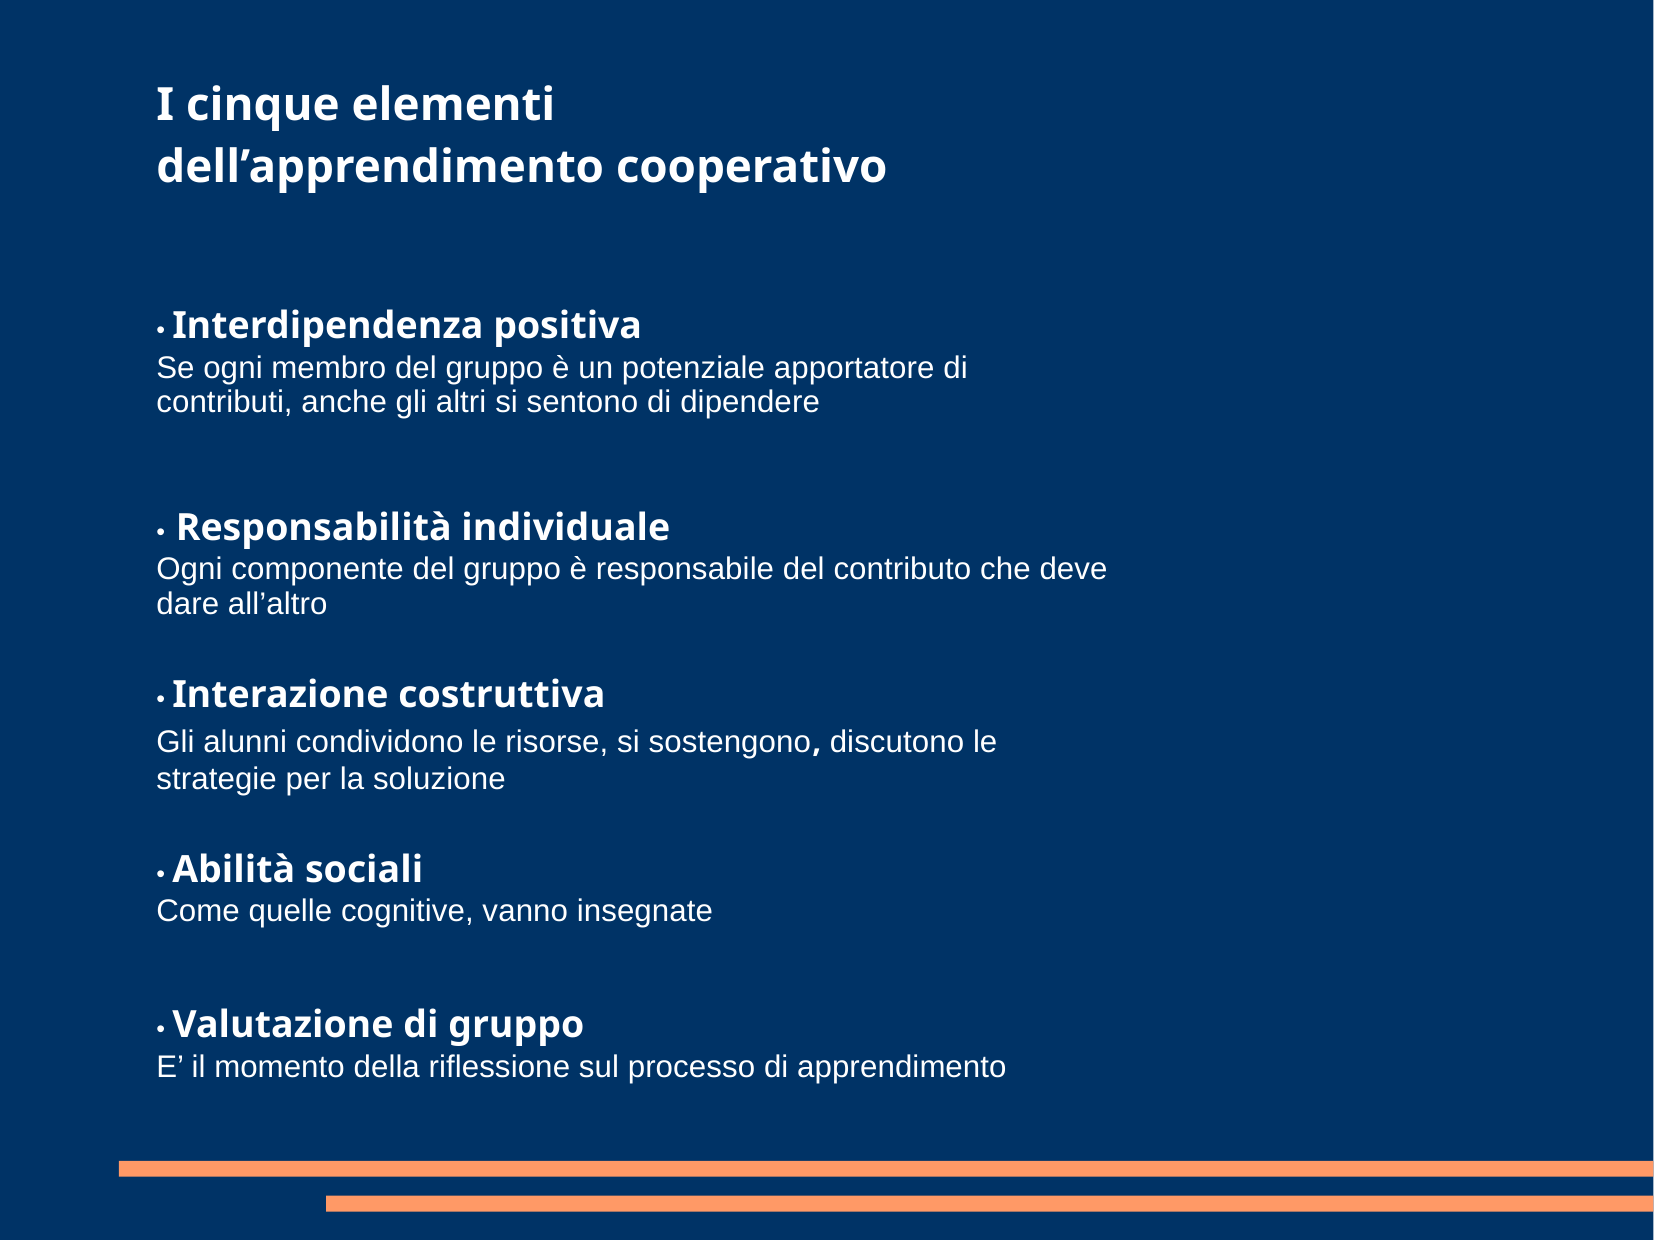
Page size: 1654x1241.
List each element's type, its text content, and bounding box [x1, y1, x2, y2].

text_box I cinque elementi dell’apprendimento cooperativo • Interdipendenza positiva Se ogni membro del gruppo è un potenziale apportatore di contributi, anche gli altri si sentono di dipendere • Responsabilità individuale Ogni componente del gruppo è responsabile del contributo che deve dare all’altro • Interazione costruttiva Gli alunni condividono le risorse, si sostengono, discutono le strategie per la soluzione • Abilità sociali Come quelle cognitive, vanno insegnate • Valutazione di gruppo E’ il momento della riflessione sul processo di apprendimento [141, 64, 1453, 1146]
